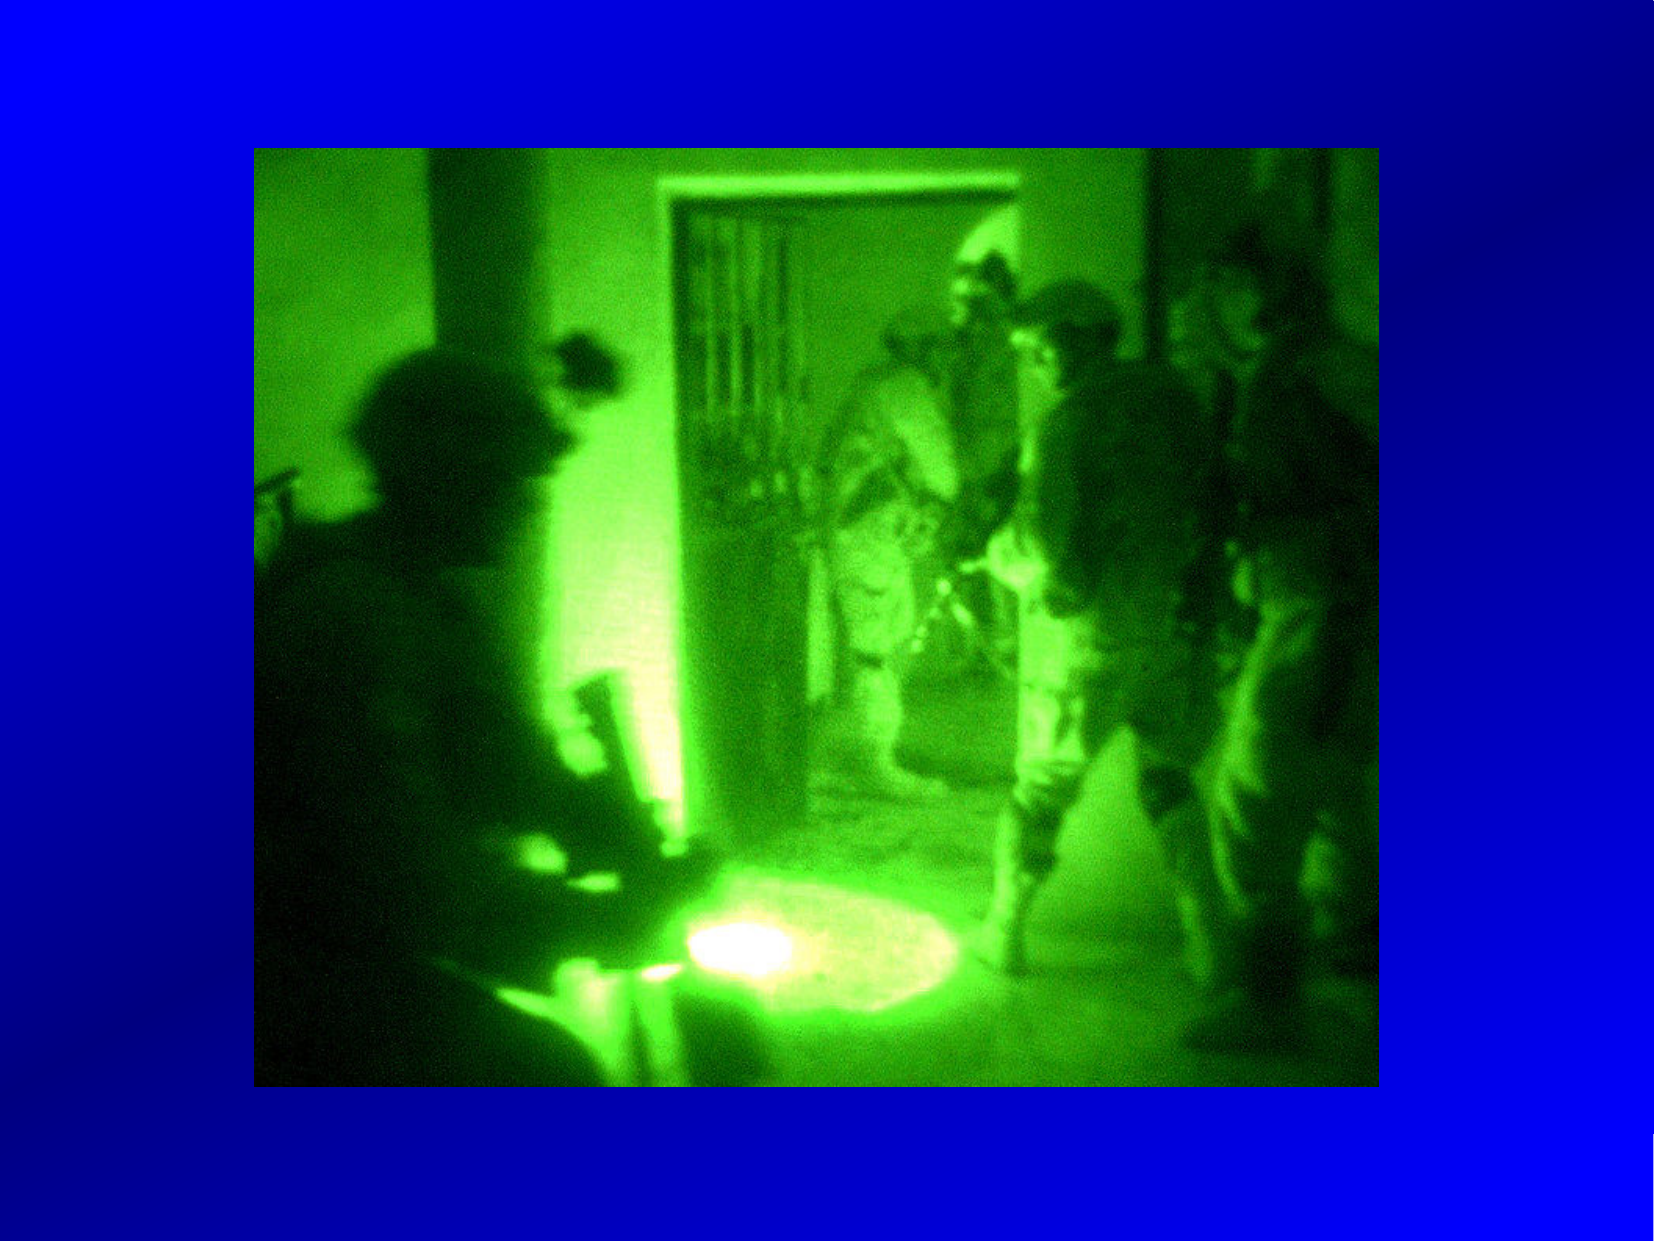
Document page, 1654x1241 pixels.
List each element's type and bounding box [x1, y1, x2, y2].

picture [254, 148, 1379, 1087]
